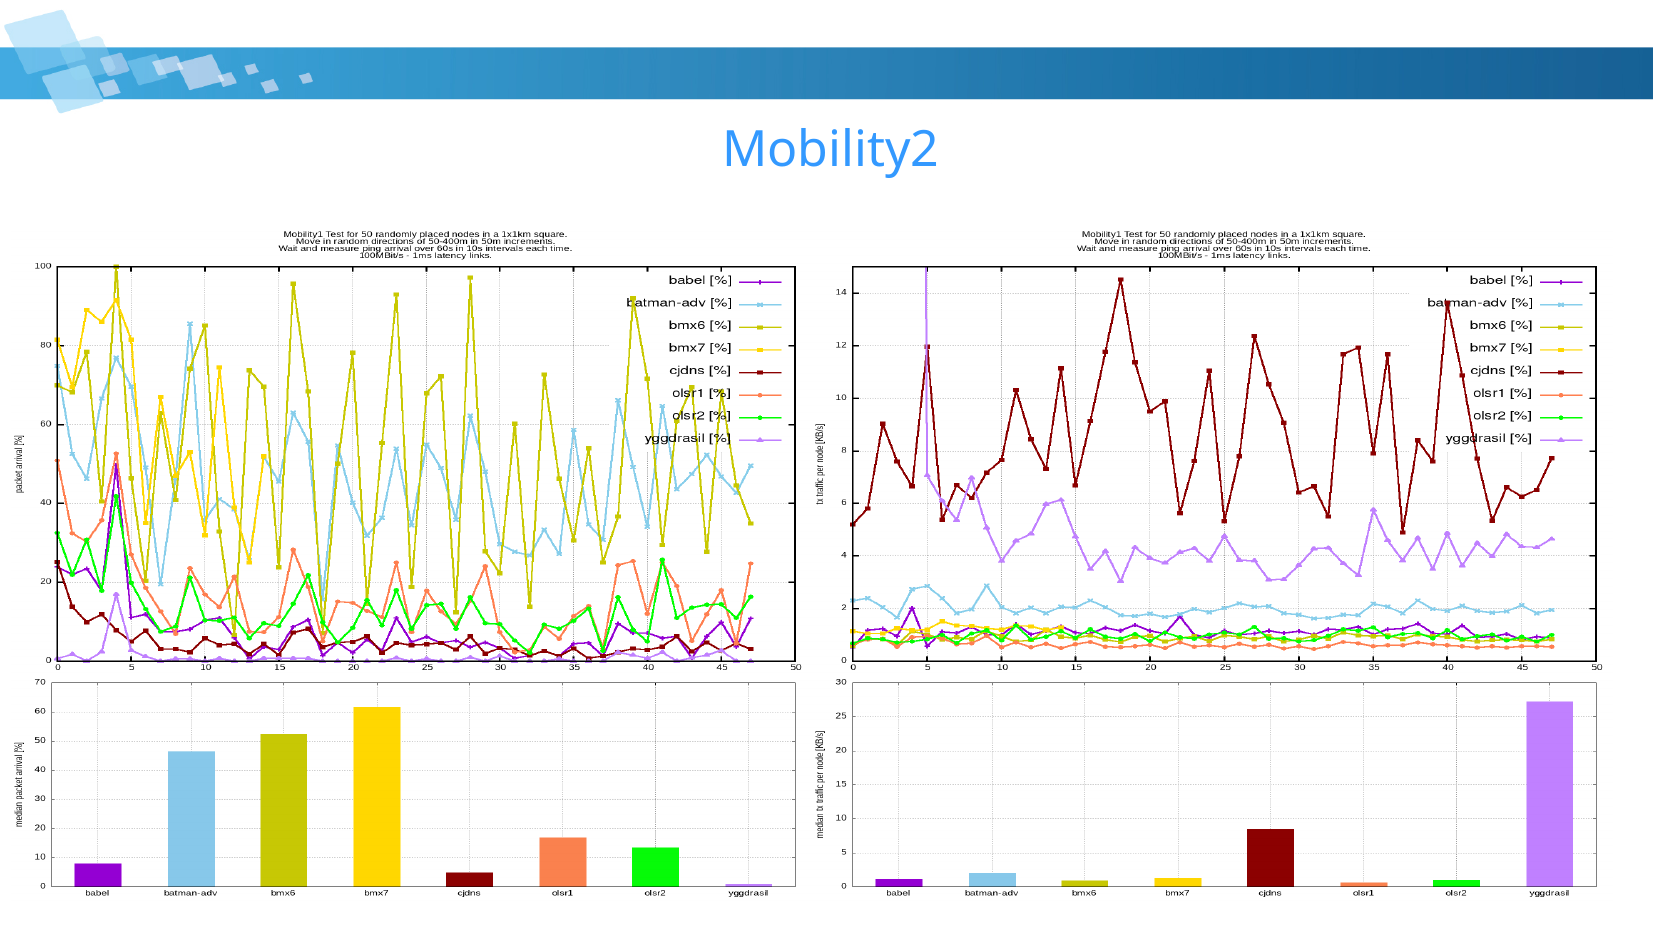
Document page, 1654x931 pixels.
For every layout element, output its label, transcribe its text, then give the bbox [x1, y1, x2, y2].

picture [0, 0, 1653, 929]
title Mobility2 [86, 69, 1576, 224]
